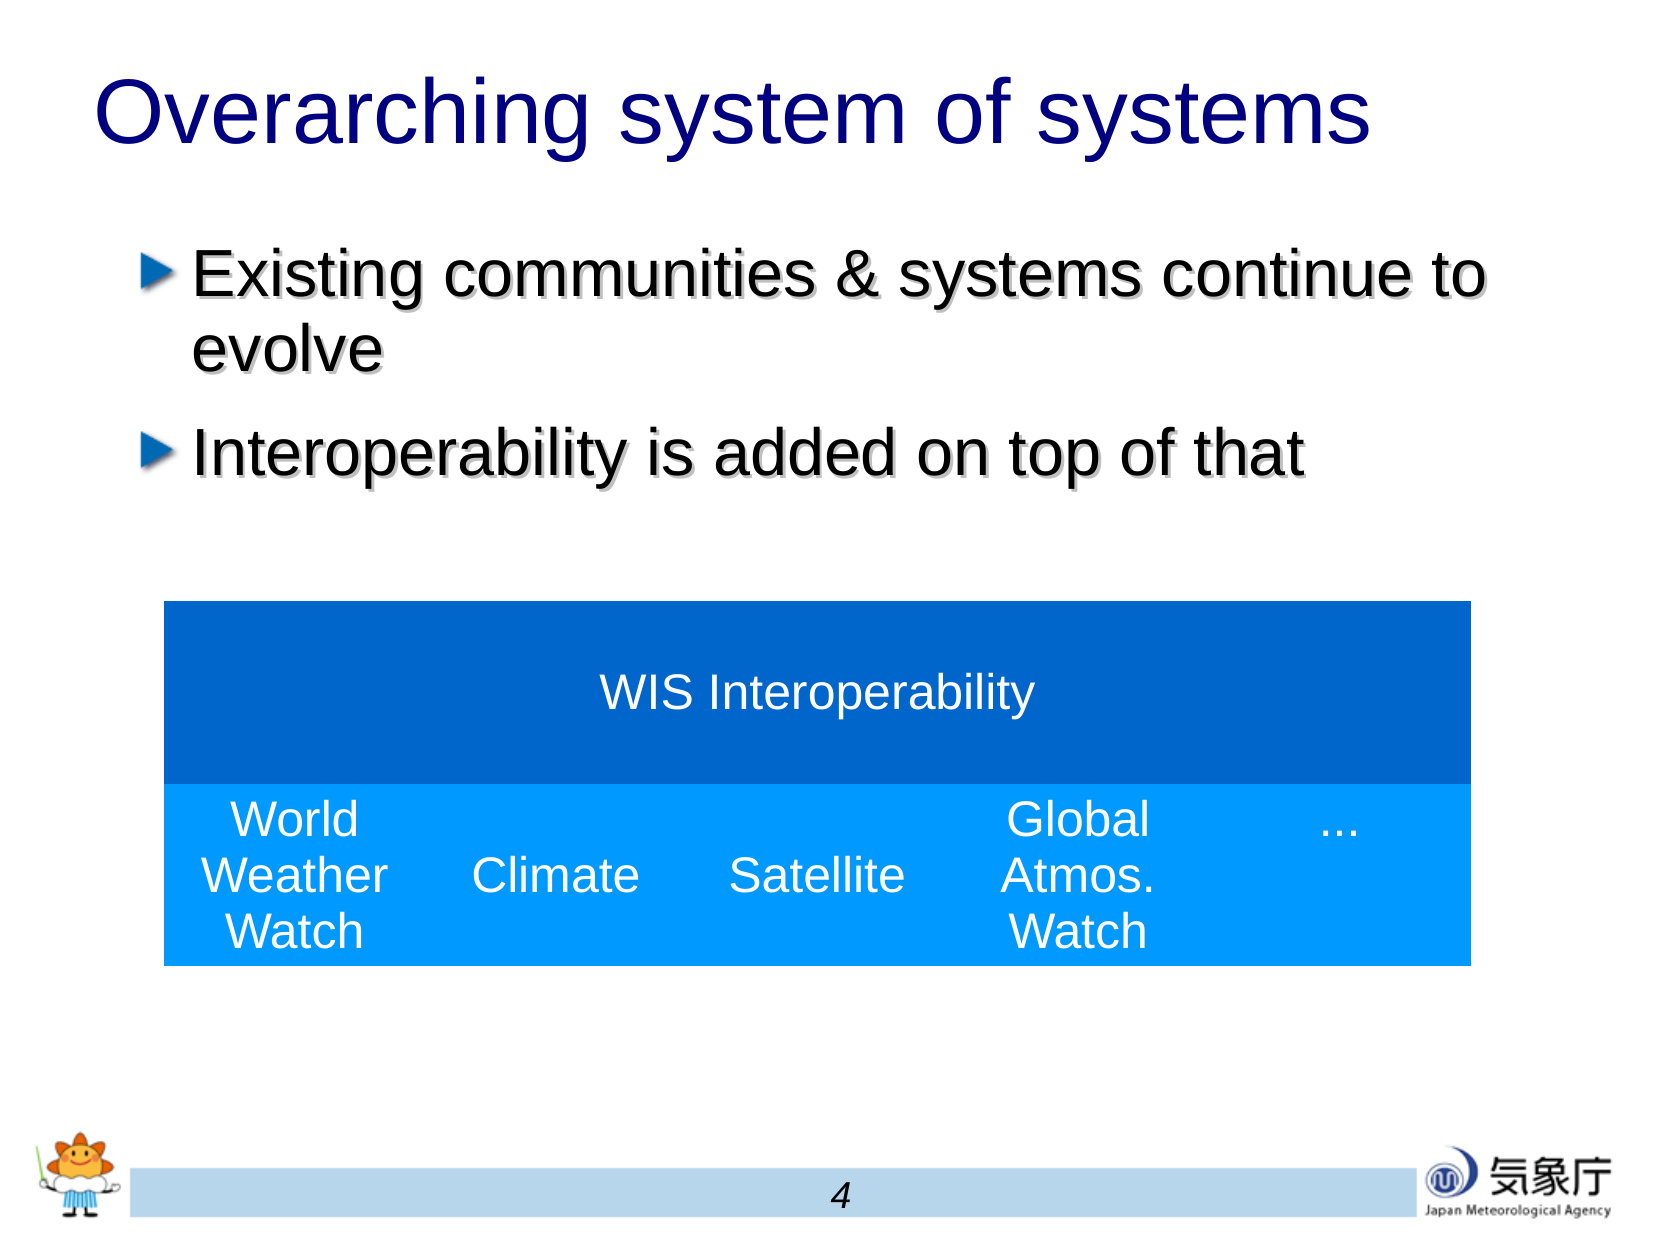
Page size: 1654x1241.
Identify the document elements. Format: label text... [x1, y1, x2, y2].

table_cell Global Atmos. Watch [948, 784, 1209, 966]
table_cell ... [1209, 784, 1471, 966]
list Existing communities & systems continue to evolve Interoperability is added on top of that [120, 236, 1533, 1108]
table_header WIS Interoperability [164, 601, 1471, 784]
picture [24, 1121, 1625, 1230]
table_cell World Weather Watch [164, 784, 425, 966]
table_cell Satellite [686, 784, 948, 966]
table_cell Climate [425, 784, 686, 966]
title Overarching system of systems [93, 60, 1506, 164]
